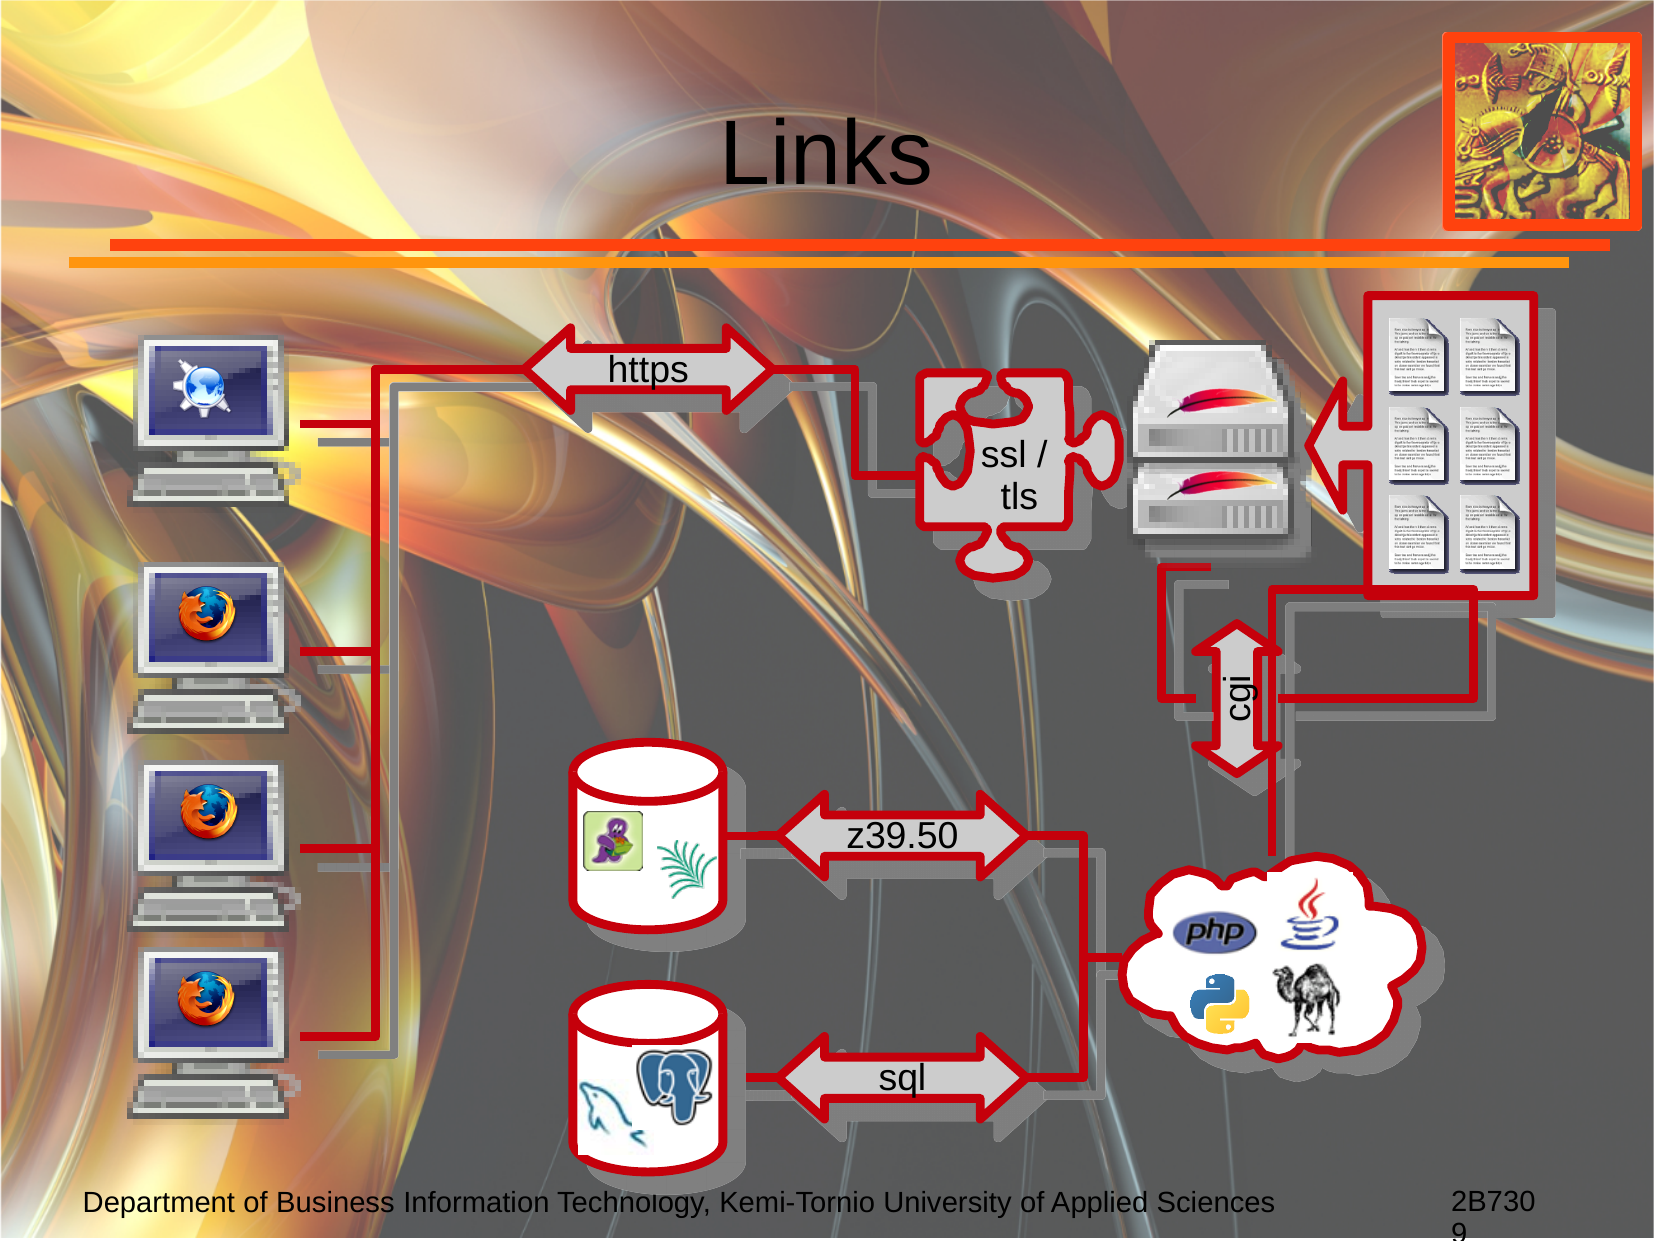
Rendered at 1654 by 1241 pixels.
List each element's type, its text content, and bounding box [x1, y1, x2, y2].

picture [1460, 318, 1520, 396]
picture [1460, 407, 1520, 485]
text_box [572, 742, 723, 930]
text_box cgi [1232, 688, 1248, 698]
picture [1460, 495, 1520, 574]
title Links [82, 49, 1571, 257]
picture [583, 811, 643, 871]
text_box https [524, 327, 772, 411]
text_box z39.50 [778, 794, 1026, 877]
picture [657, 840, 717, 901]
text_box [572, 984, 723, 1172]
picture [122, 562, 301, 740]
picture [1389, 407, 1449, 485]
picture [1389, 318, 1449, 396]
text_box https [655, 364, 665, 380]
picture [1265, 872, 1353, 1043]
text_box sql [778, 1036, 1026, 1120]
picture [122, 760, 301, 938]
text_box ssl / tls [919, 372, 1120, 579]
text_box [1308, 295, 1534, 596]
picture [122, 335, 301, 513]
text_box cgi [1195, 623, 1279, 774]
picture [122, 947, 301, 1126]
picture [578, 1045, 717, 1155]
text_box [1122, 856, 1423, 1059]
picture [1172, 891, 1258, 1034]
picture [1122, 318, 1300, 573]
picture [1389, 495, 1449, 574]
